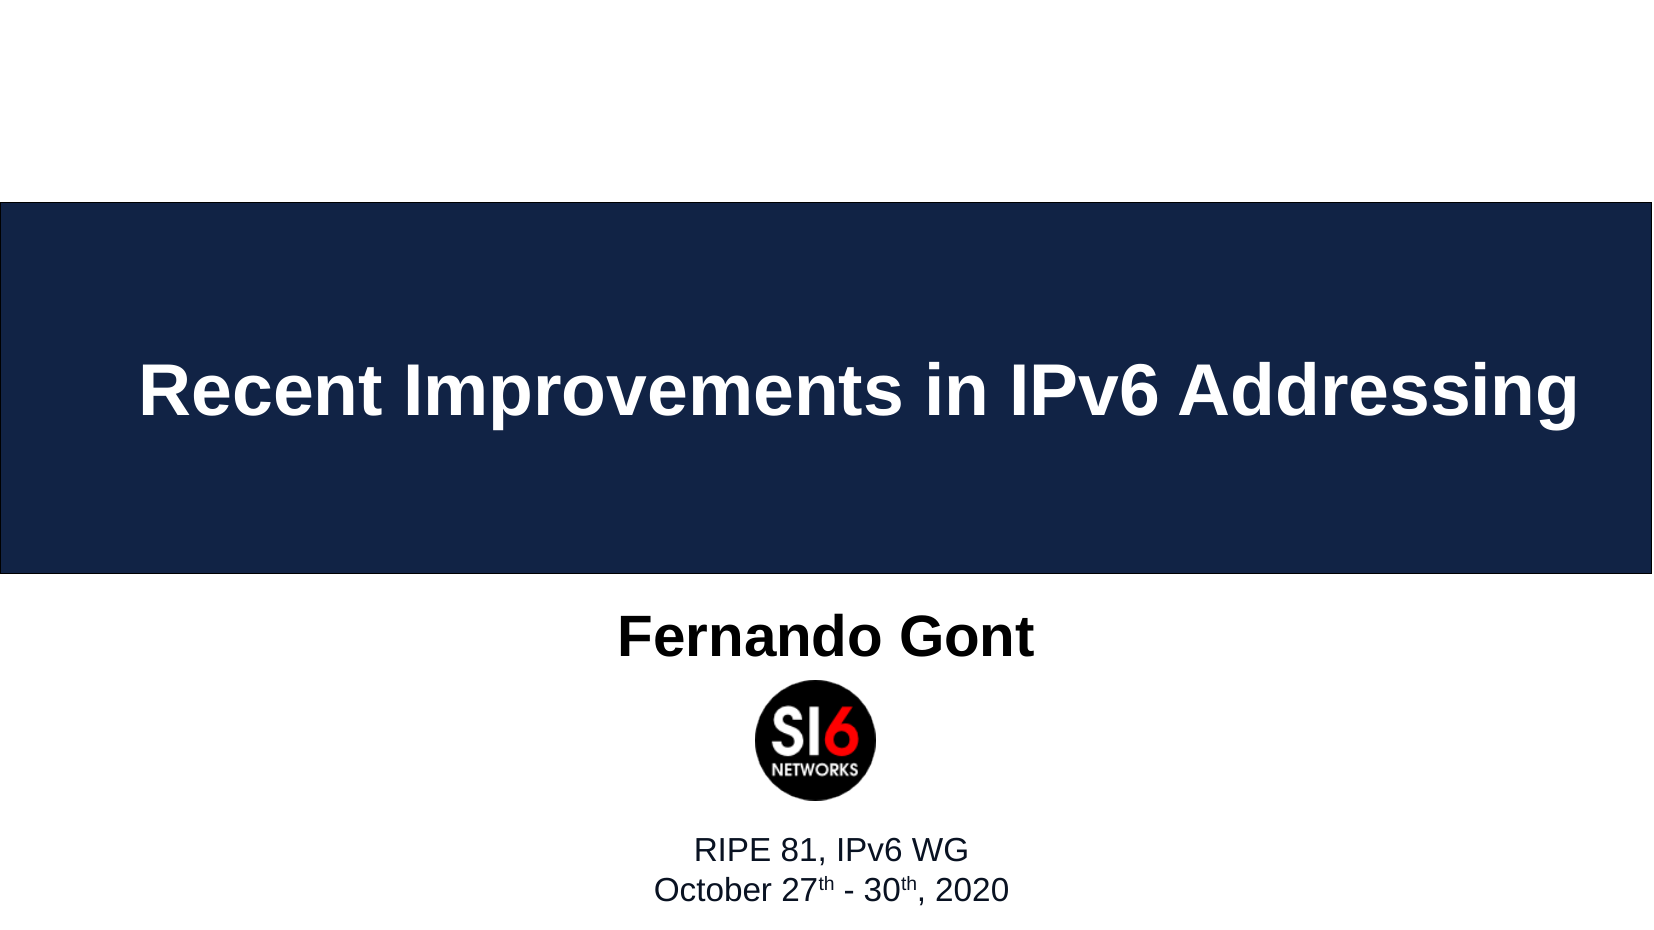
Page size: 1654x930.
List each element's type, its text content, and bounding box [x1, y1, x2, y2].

list RIPE 81, IPv6 WG October 27th - 30th, 2020 [331, 831, 1262, 911]
list Recent Improvements in IPv6 Addressing [67, 281, 1590, 450]
picture [755, 680, 876, 801]
